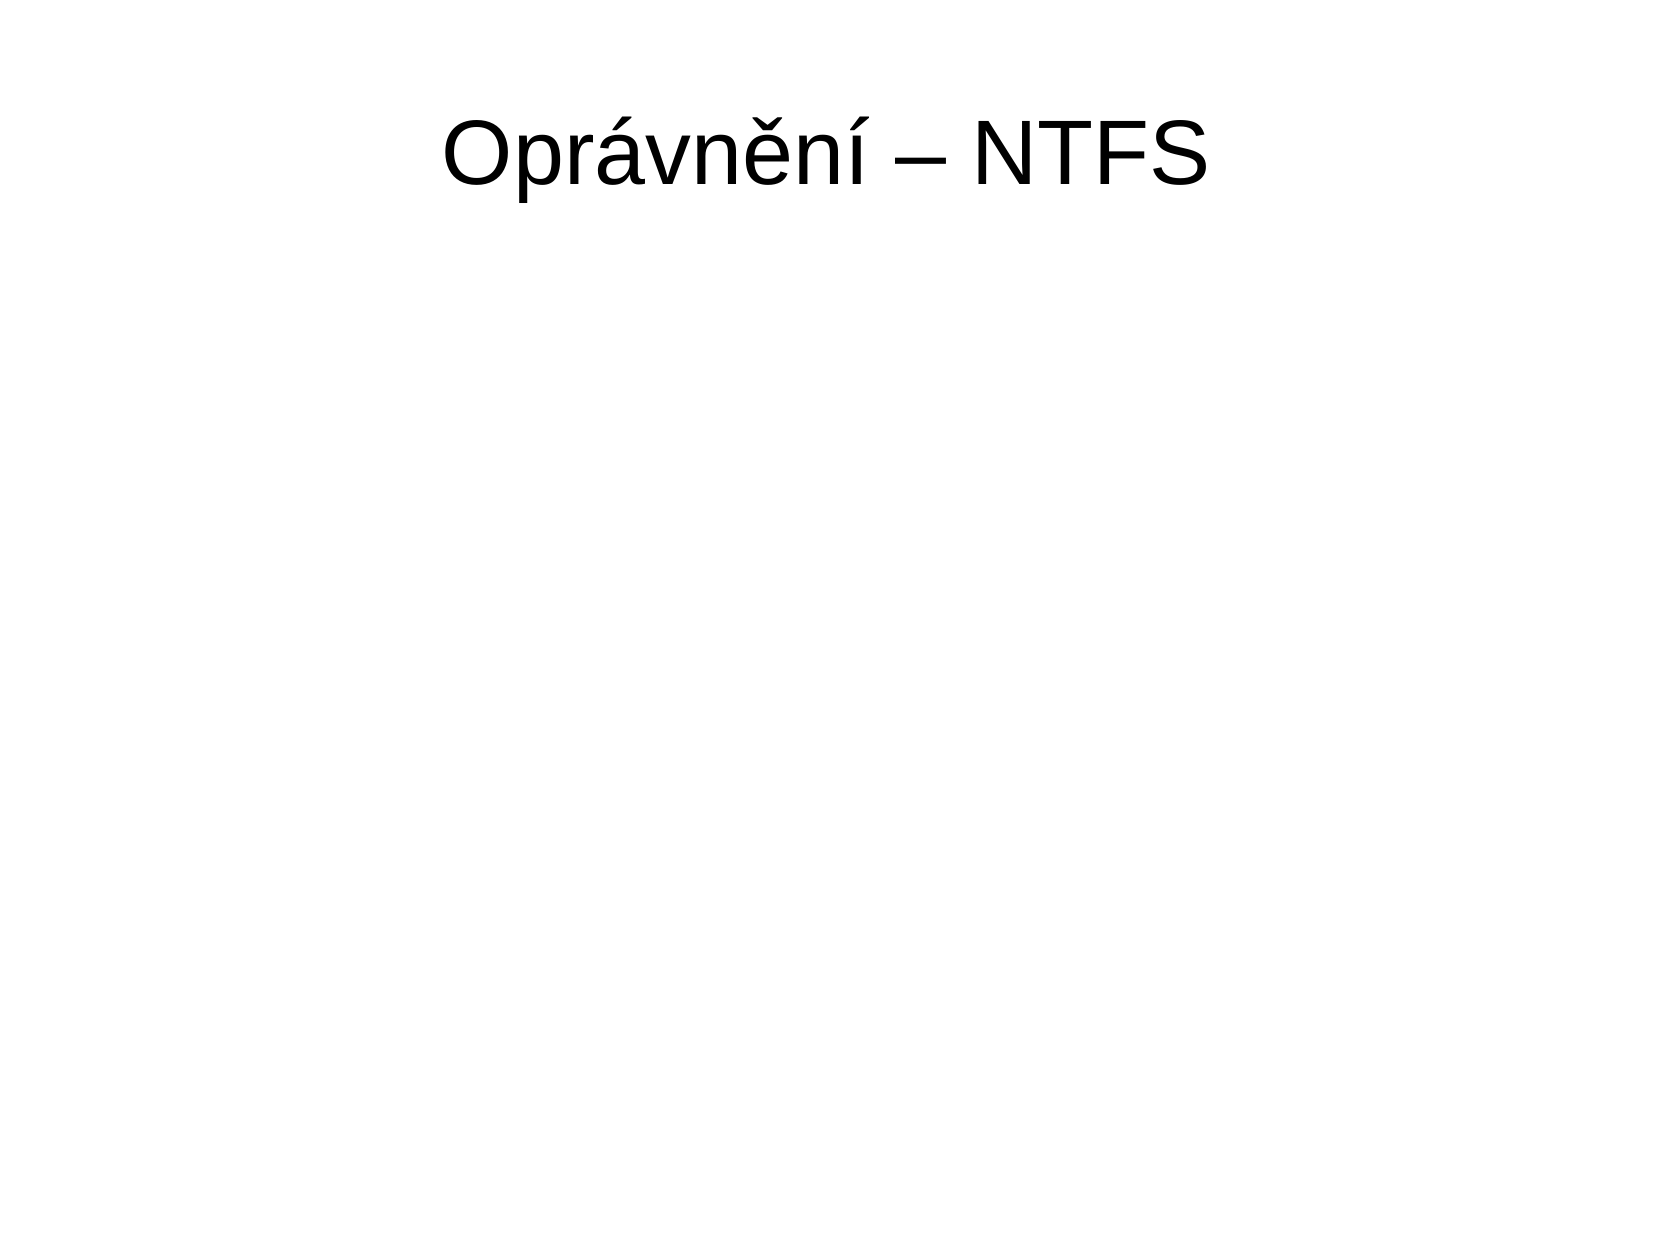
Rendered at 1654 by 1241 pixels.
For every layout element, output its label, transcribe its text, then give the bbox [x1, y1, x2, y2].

title Oprávnění – NTFS [82, 49, 1571, 257]
